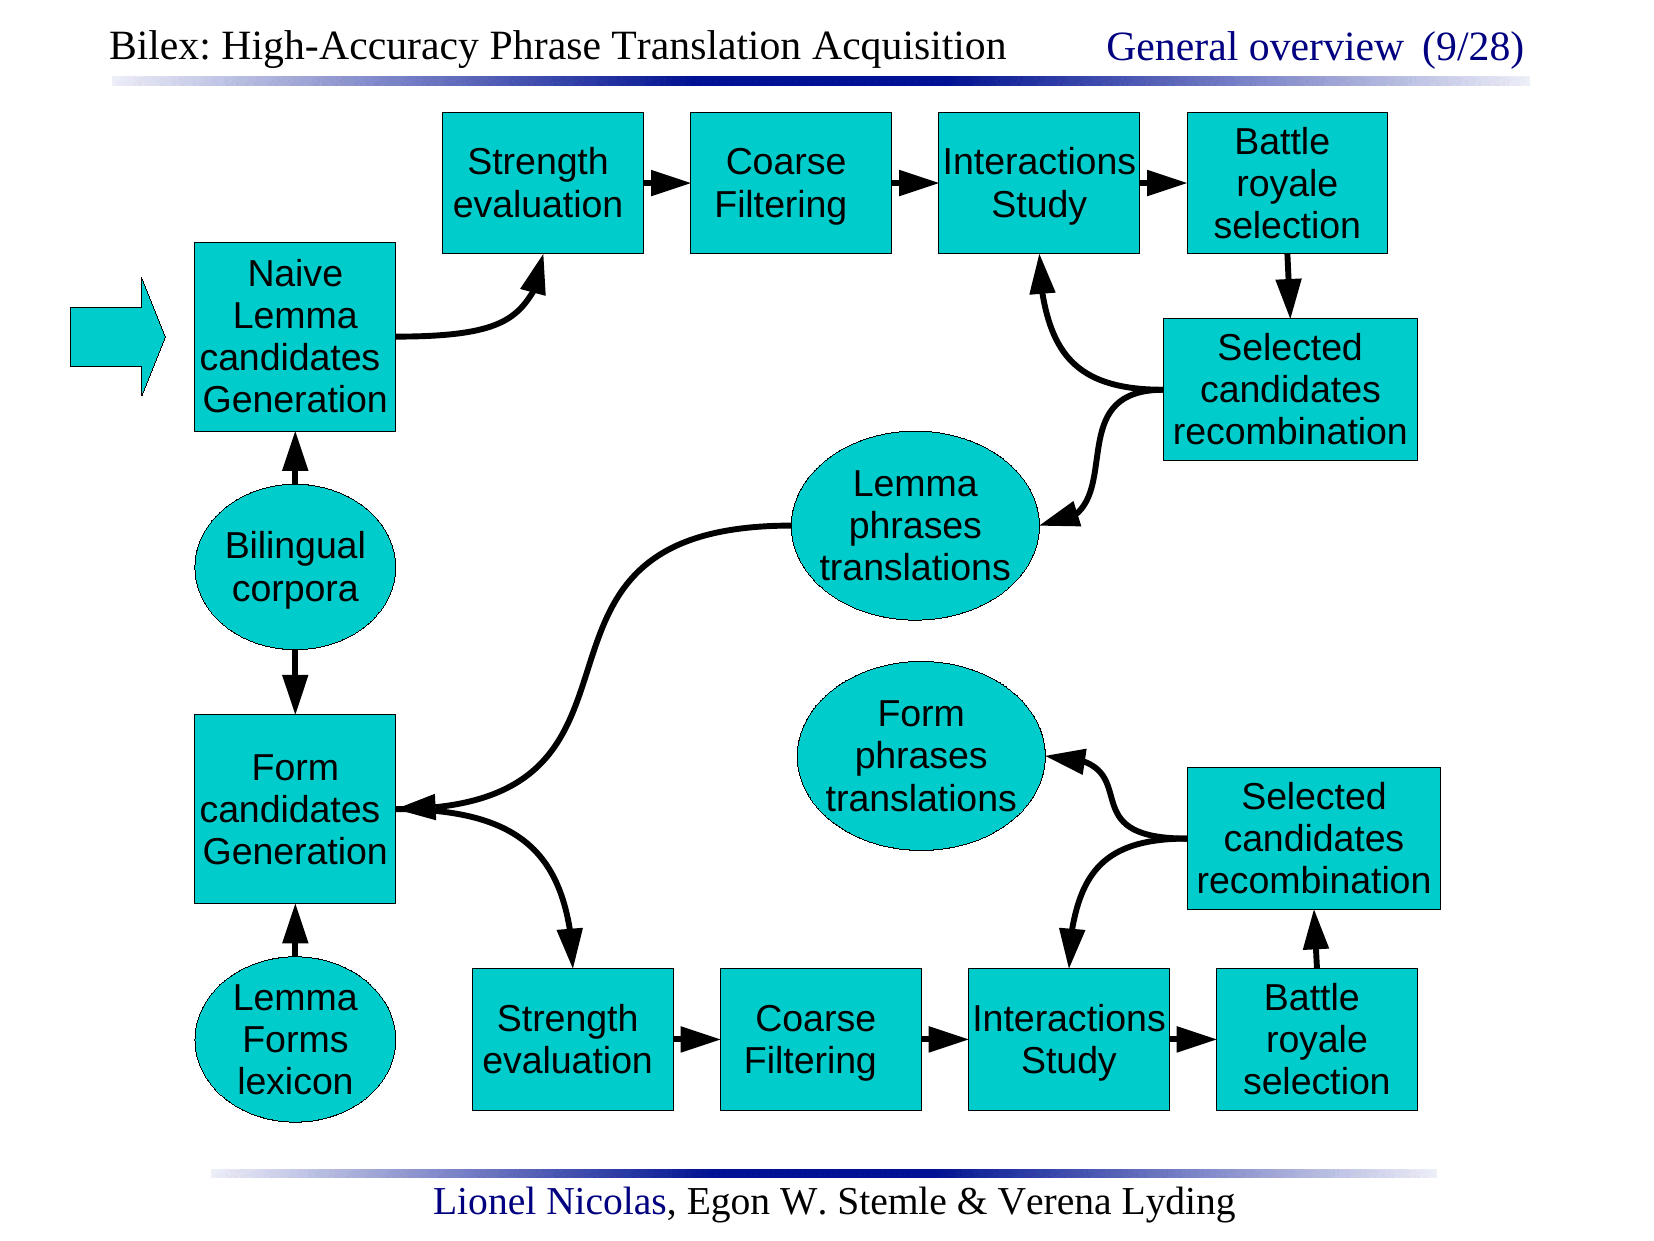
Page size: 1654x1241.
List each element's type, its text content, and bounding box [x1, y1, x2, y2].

text_box Bilingual corpora [194, 484, 396, 650]
text_box Naive Lemma candidates Generation [194, 242, 396, 432]
text_box Battle royale selection [1216, 968, 1418, 1111]
text_box Coarse Filtering [720, 968, 922, 1111]
text_box Strength evaluation [472, 968, 674, 1111]
text_box Form candidates Generation [194, 714, 396, 904]
text_box Strength evaluation [442, 112, 644, 254]
text_box [70, 277, 166, 396]
text_box Lemma Forms lexicon [194, 956, 396, 1123]
picture [112, 76, 1530, 86]
text_box Form phrases translations [797, 661, 1046, 851]
text_box Selected candidates recombination [1163, 318, 1418, 461]
text_box Battle royale selection [1187, 112, 1388, 254]
picture [211, 1169, 1437, 1178]
text_box Coarse Filtering [690, 112, 892, 254]
text_box General overview [1091, 15, 1420, 82]
text_box Selected candidates recombination [1187, 767, 1441, 910]
text_box Interactions Study [938, 112, 1140, 254]
text_box Lemma phrases translations [791, 431, 1040, 621]
text_box Interactions Study [968, 968, 1170, 1111]
